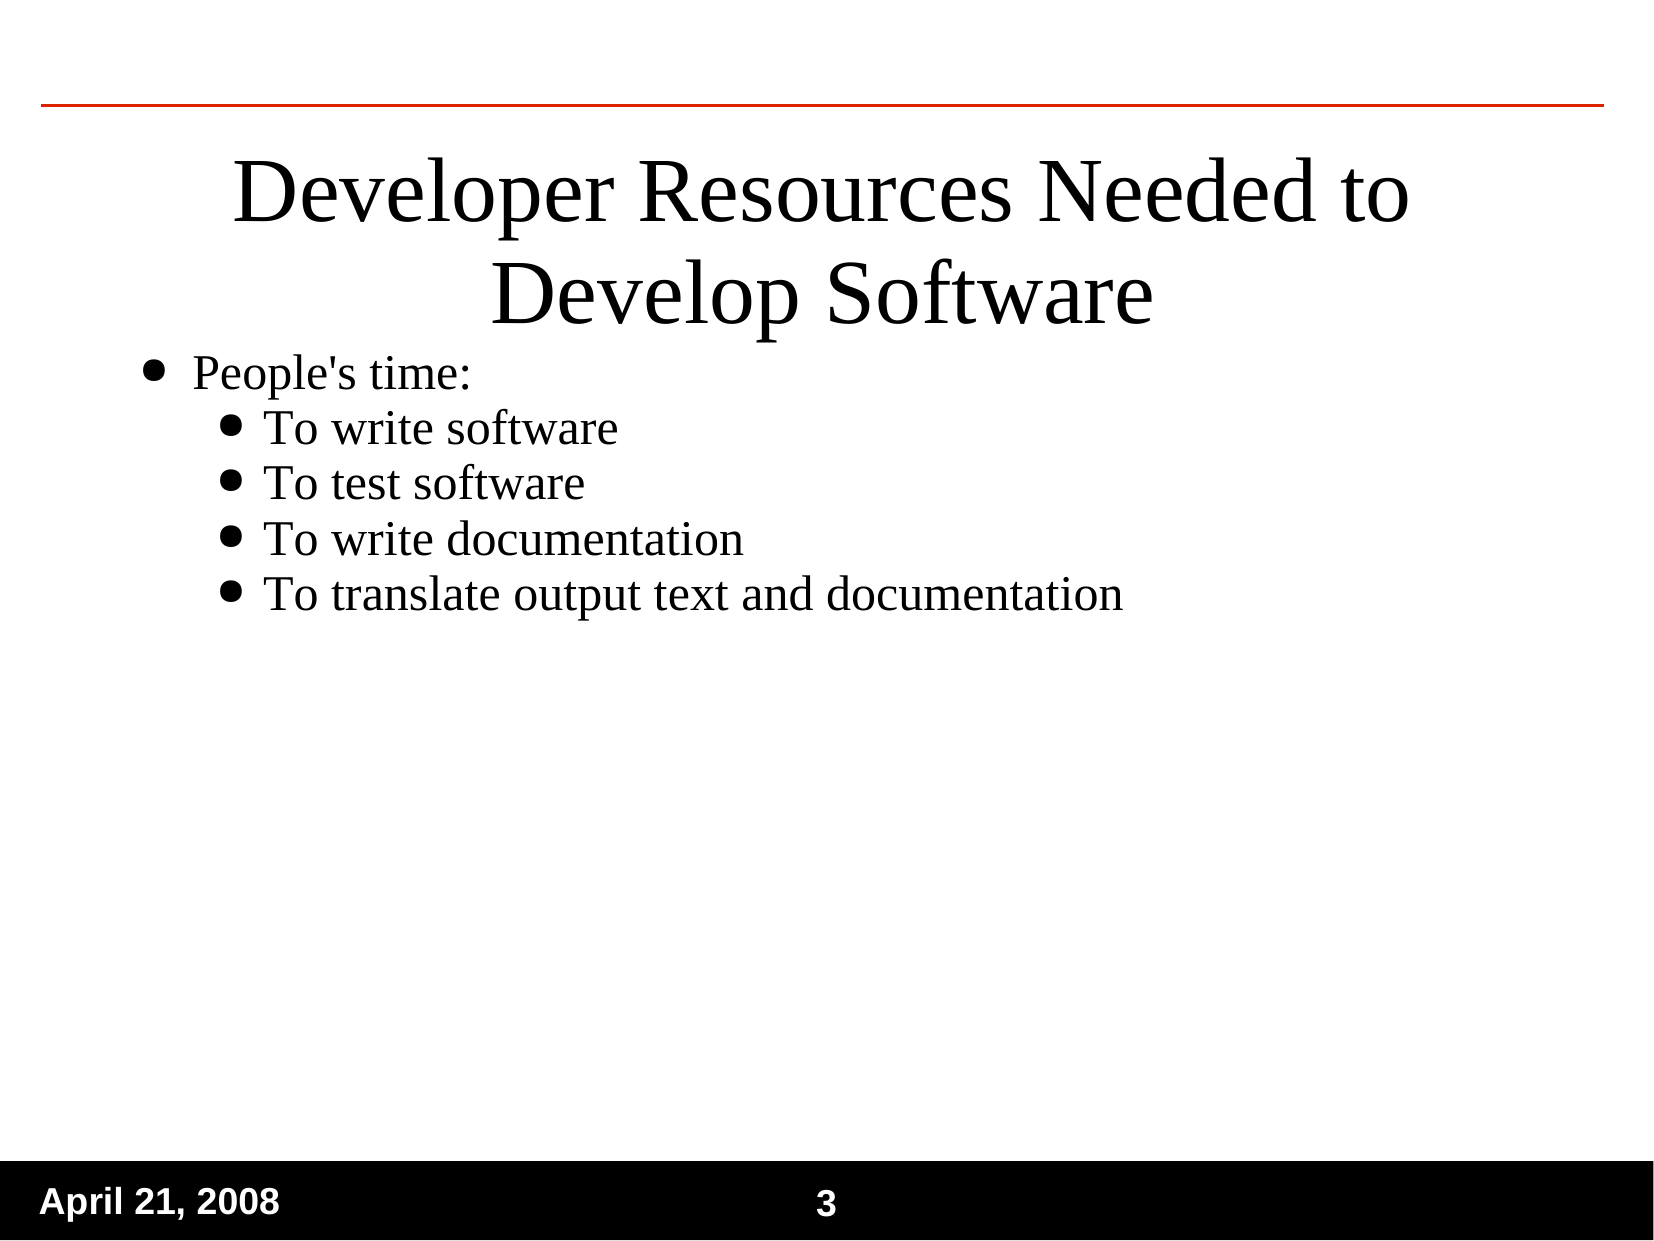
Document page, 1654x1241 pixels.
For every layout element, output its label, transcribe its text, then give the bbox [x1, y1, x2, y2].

list People's time: To write software To test software To write documentation To translate output text and documentation [121, 344, 1534, 1127]
title Developer Resources Needed to Develop Software [117, 130, 1530, 353]
